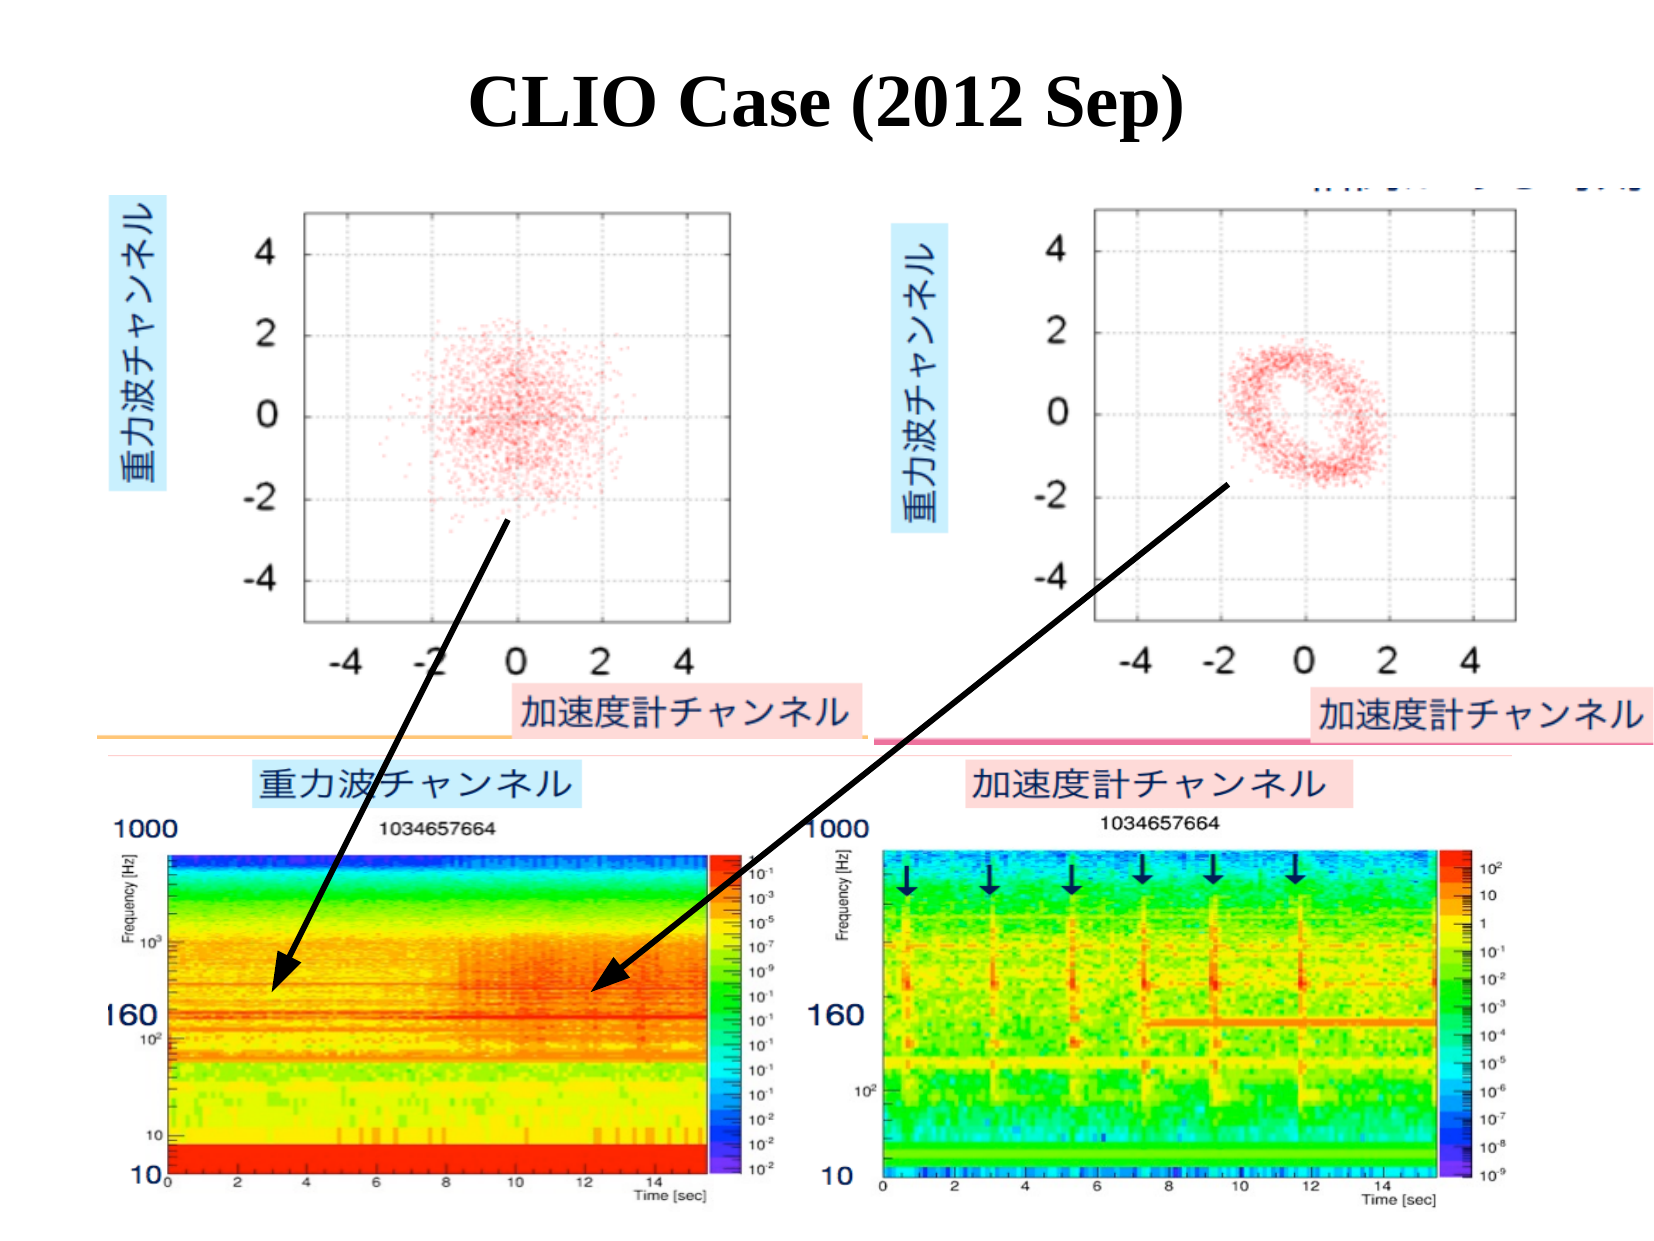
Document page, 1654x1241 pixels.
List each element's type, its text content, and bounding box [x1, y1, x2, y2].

picture [874, 188, 1654, 745]
picture [97, 195, 868, 739]
title CLIO Case (2012 Sep) [82, 49, 1571, 154]
picture [108, 755, 1512, 1212]
